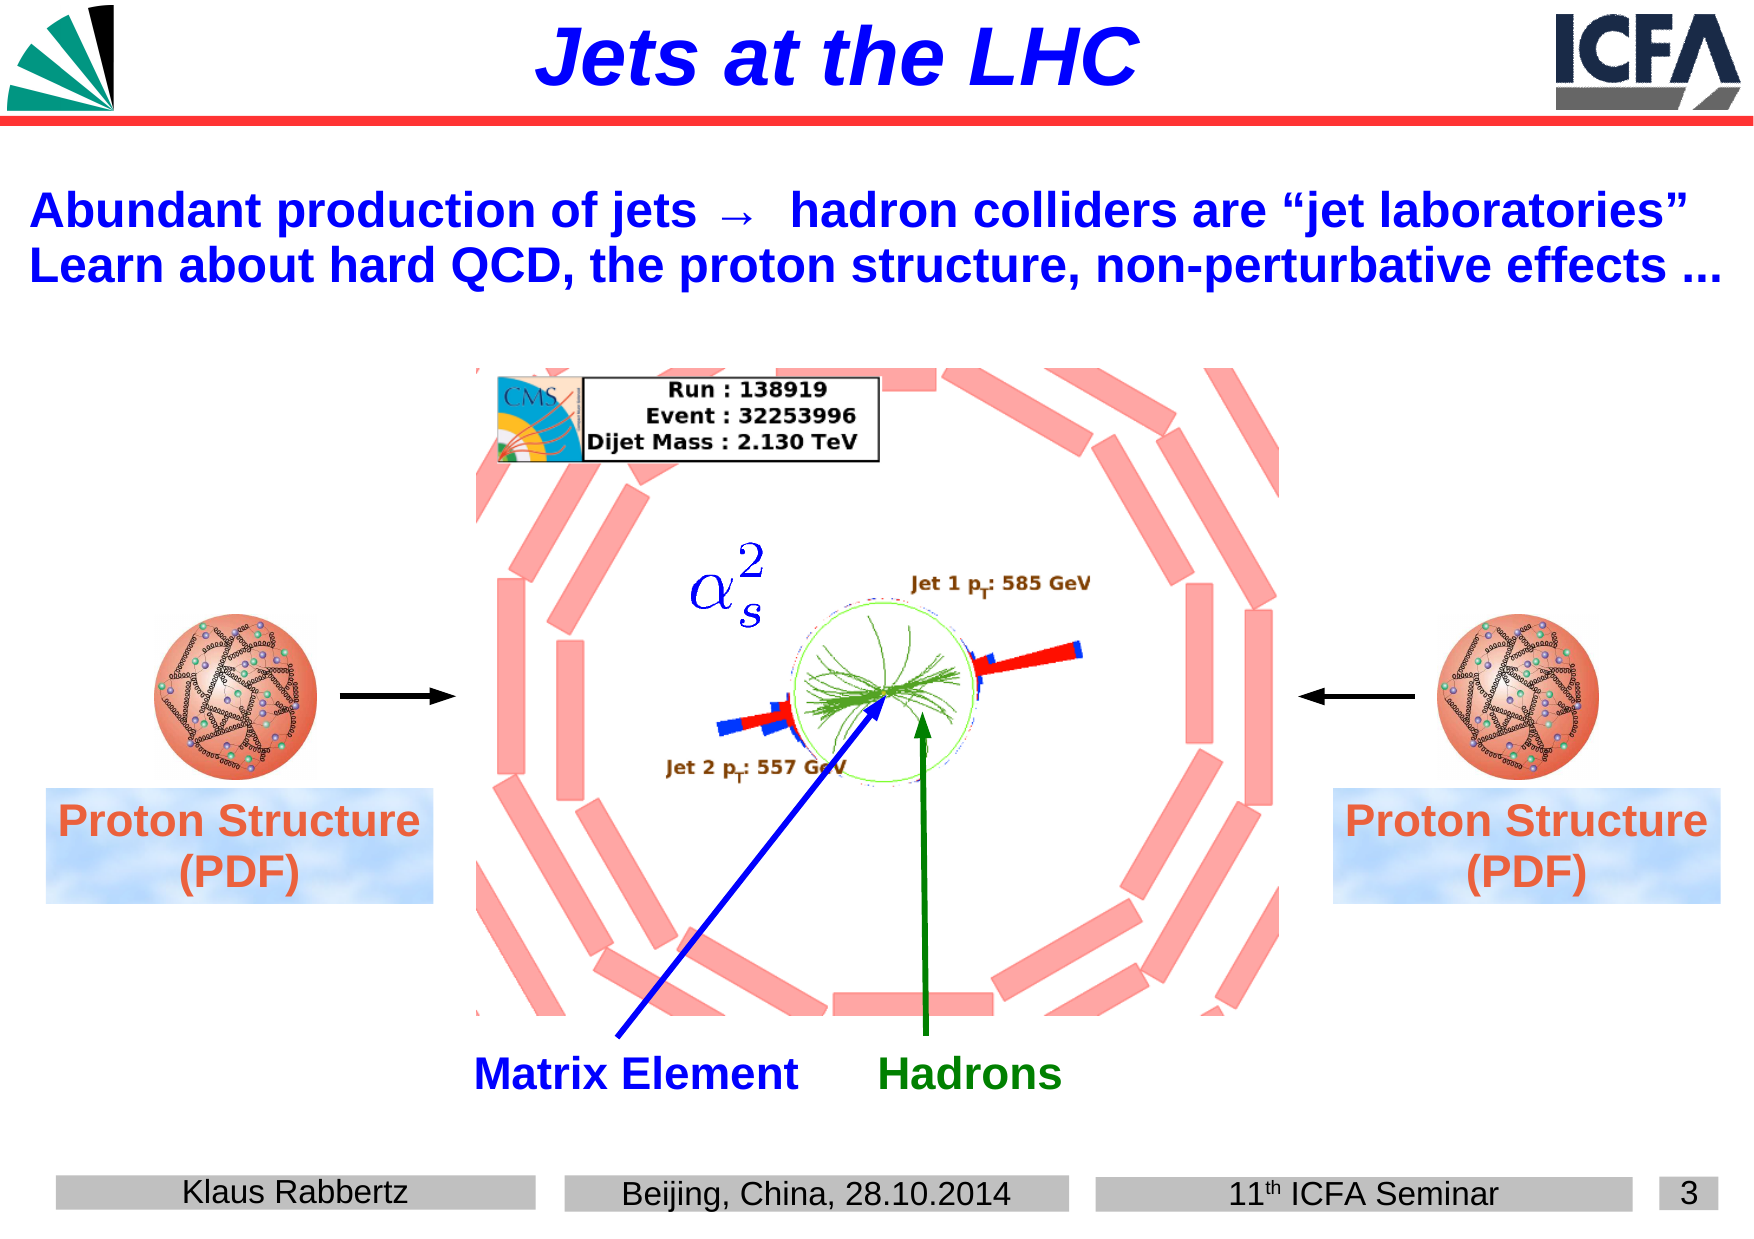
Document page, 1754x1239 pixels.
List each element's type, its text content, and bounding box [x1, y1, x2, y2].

picture [476, 368, 1279, 1016]
text_box Proton Structure (PDF) [45, 788, 434, 904]
text_box Hadrons [865, 1041, 1075, 1105]
text_box Matrix Element [461, 1041, 812, 1105]
picture [1437, 614, 1599, 780]
title Jets at the LHC [129, 0, 1545, 114]
picture [1556, 14, 1741, 110]
picture [7, 5, 114, 112]
text_box Proton Structure (PDF) [1333, 788, 1721, 904]
picture [154, 614, 317, 780]
text_box Abundant production of jets → hadron colliders are “jet laboratories” Learn about hard QCD, the proton structure, non-perturbative effects ... [16, 175, 1737, 301]
